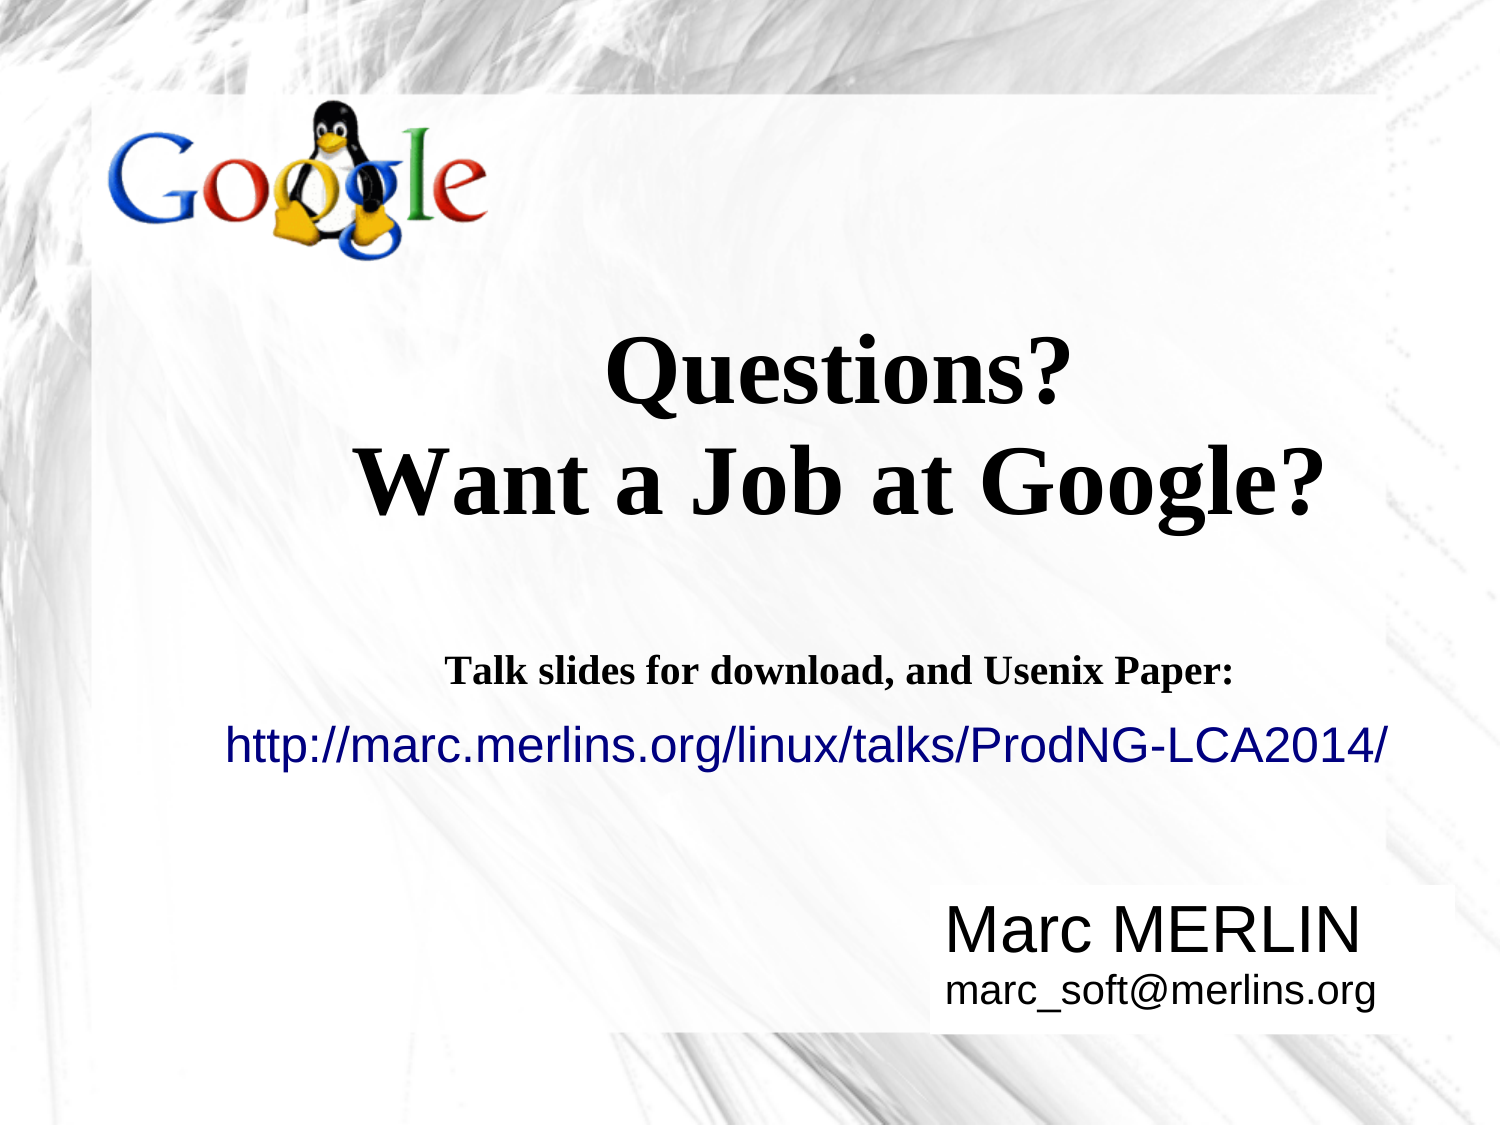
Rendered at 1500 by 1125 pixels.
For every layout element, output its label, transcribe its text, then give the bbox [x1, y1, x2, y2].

text_box Marc MERLIN marc_soft@merlins.org [930, 885, 1456, 1035]
picture [0, 0, 1500, 1125]
title Questions? Want a Job at Google? Talk slides for download, and Usenix Paper: [285, 314, 1396, 694]
text_box http://marc.merlins.org/linux/talks/ProdNG-LCA2014/ [210, 709, 1441, 781]
